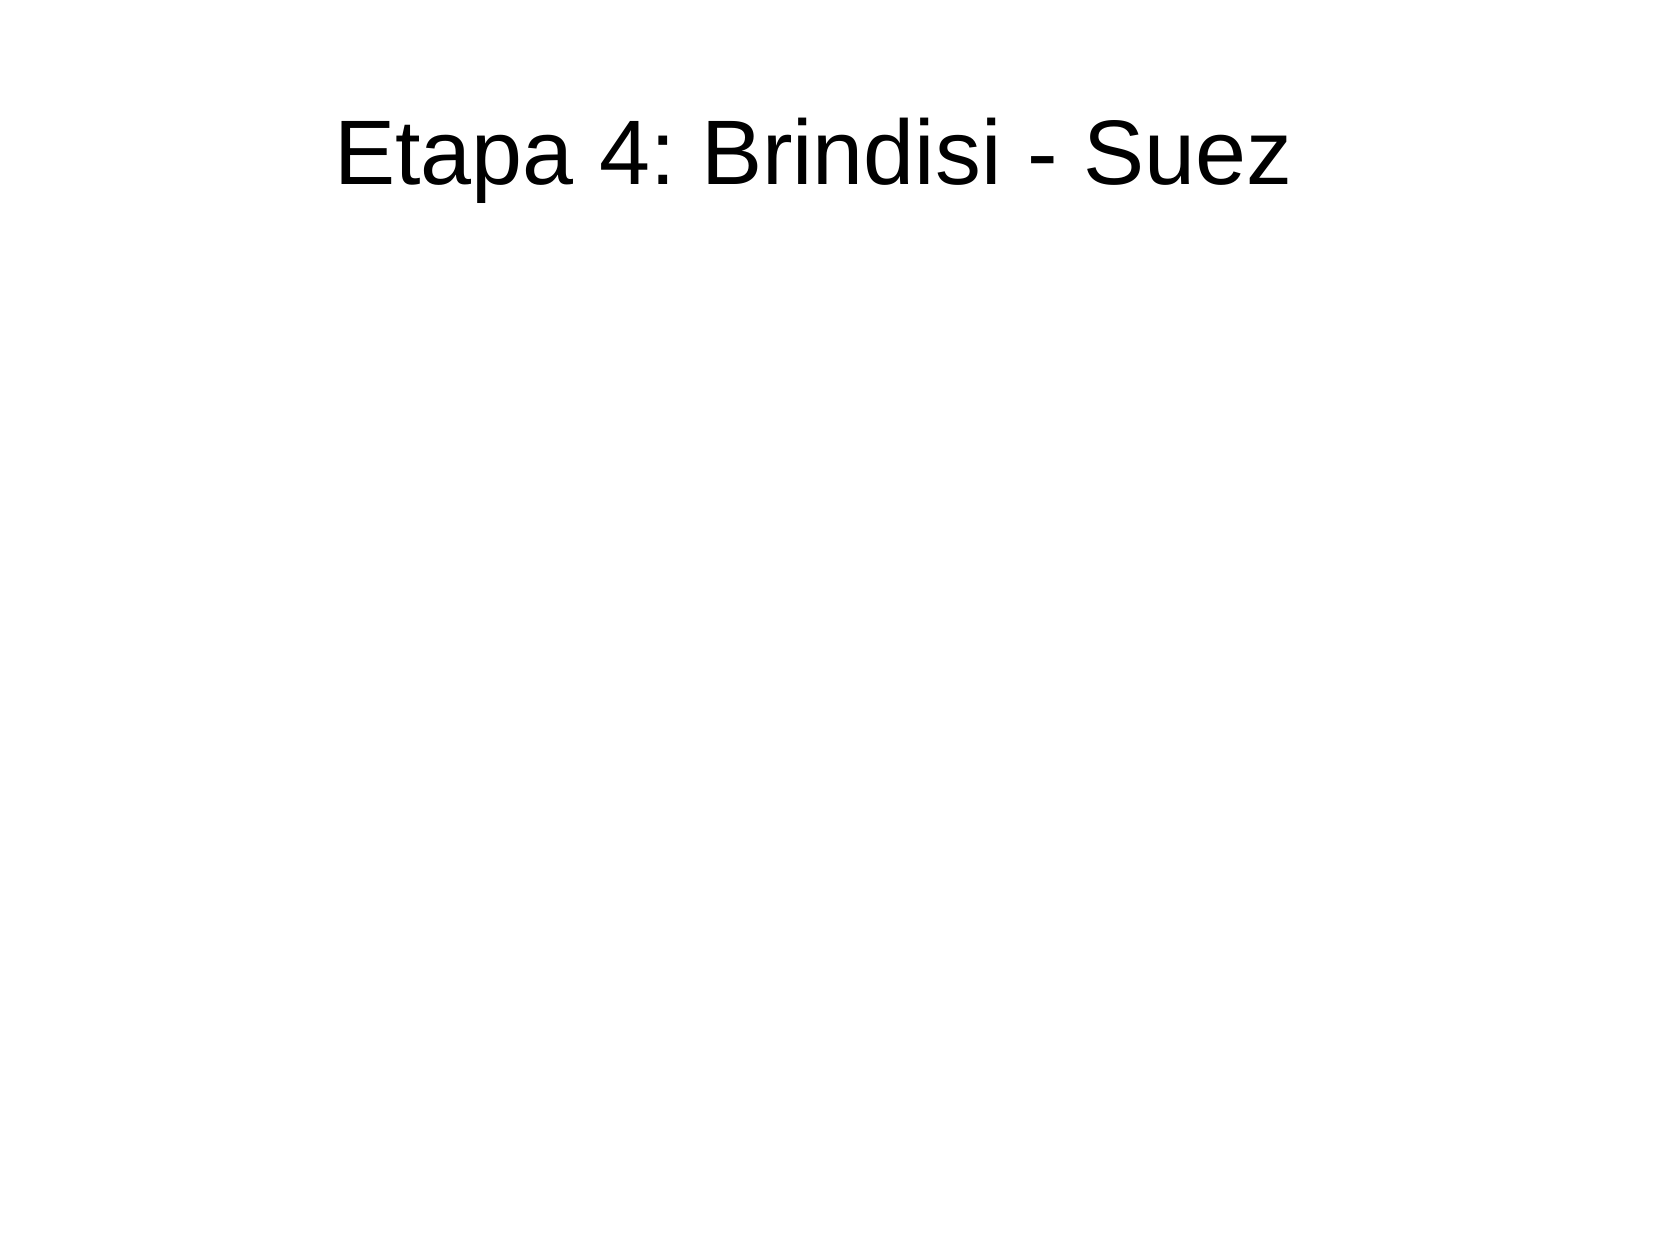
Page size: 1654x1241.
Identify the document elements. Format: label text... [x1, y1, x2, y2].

title Etapa 4: Brindisi - Suez [82, 49, 1571, 257]
